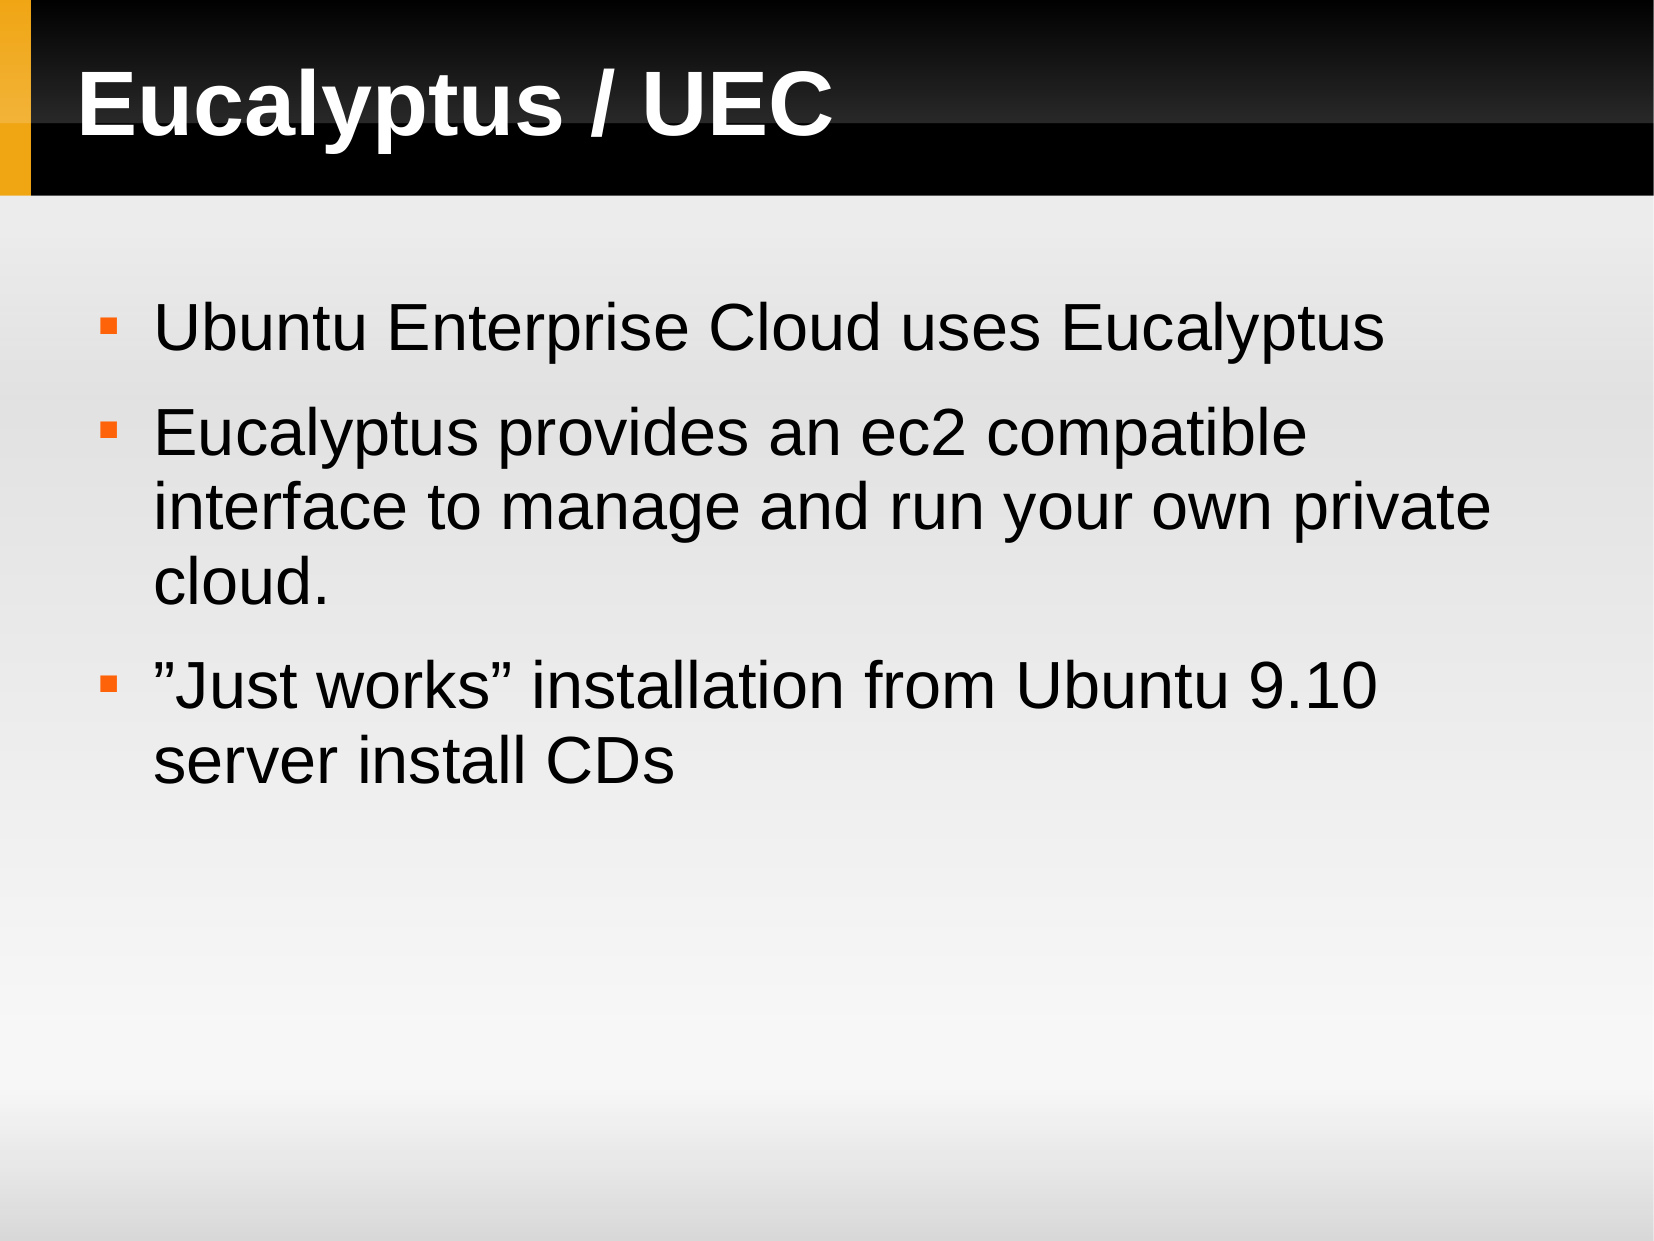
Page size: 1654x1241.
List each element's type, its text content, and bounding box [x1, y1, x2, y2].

picture [0, 0, 1654, 1241]
list Ubuntu Enterprise Cloud uses Eucalyptus Eucalyptus provides an ec2 compatible interface to manage and run your own private cloud. ”Just works” installation from Ubuntu 9.10 server install CDs [82, 290, 1571, 1094]
title Eucalyptus / UEC [76, 7, 1565, 200]
